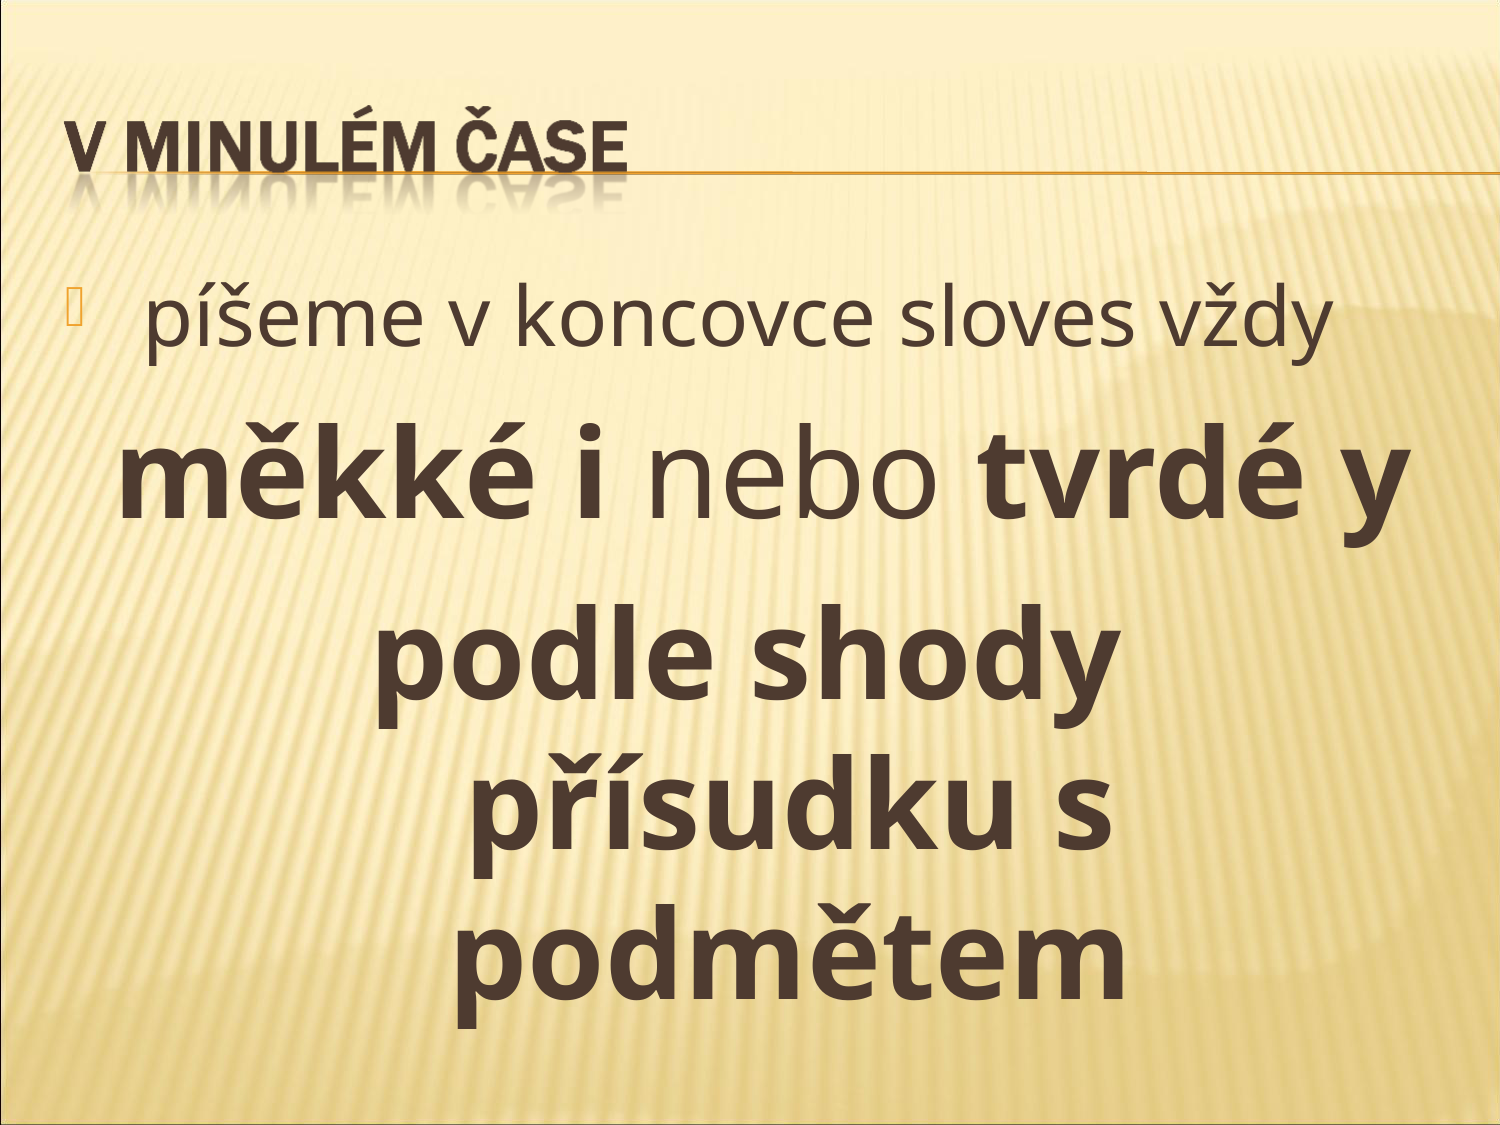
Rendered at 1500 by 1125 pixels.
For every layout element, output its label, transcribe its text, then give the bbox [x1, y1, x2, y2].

picture [0, 0, 1500, 1125]
text_box [16, 73, 1477, 264]
list píšeme v koncovce sloves vždy měkké i nebo tvrdé y podle shody přísudku s podmětem [50, 254, 1476, 1125]
